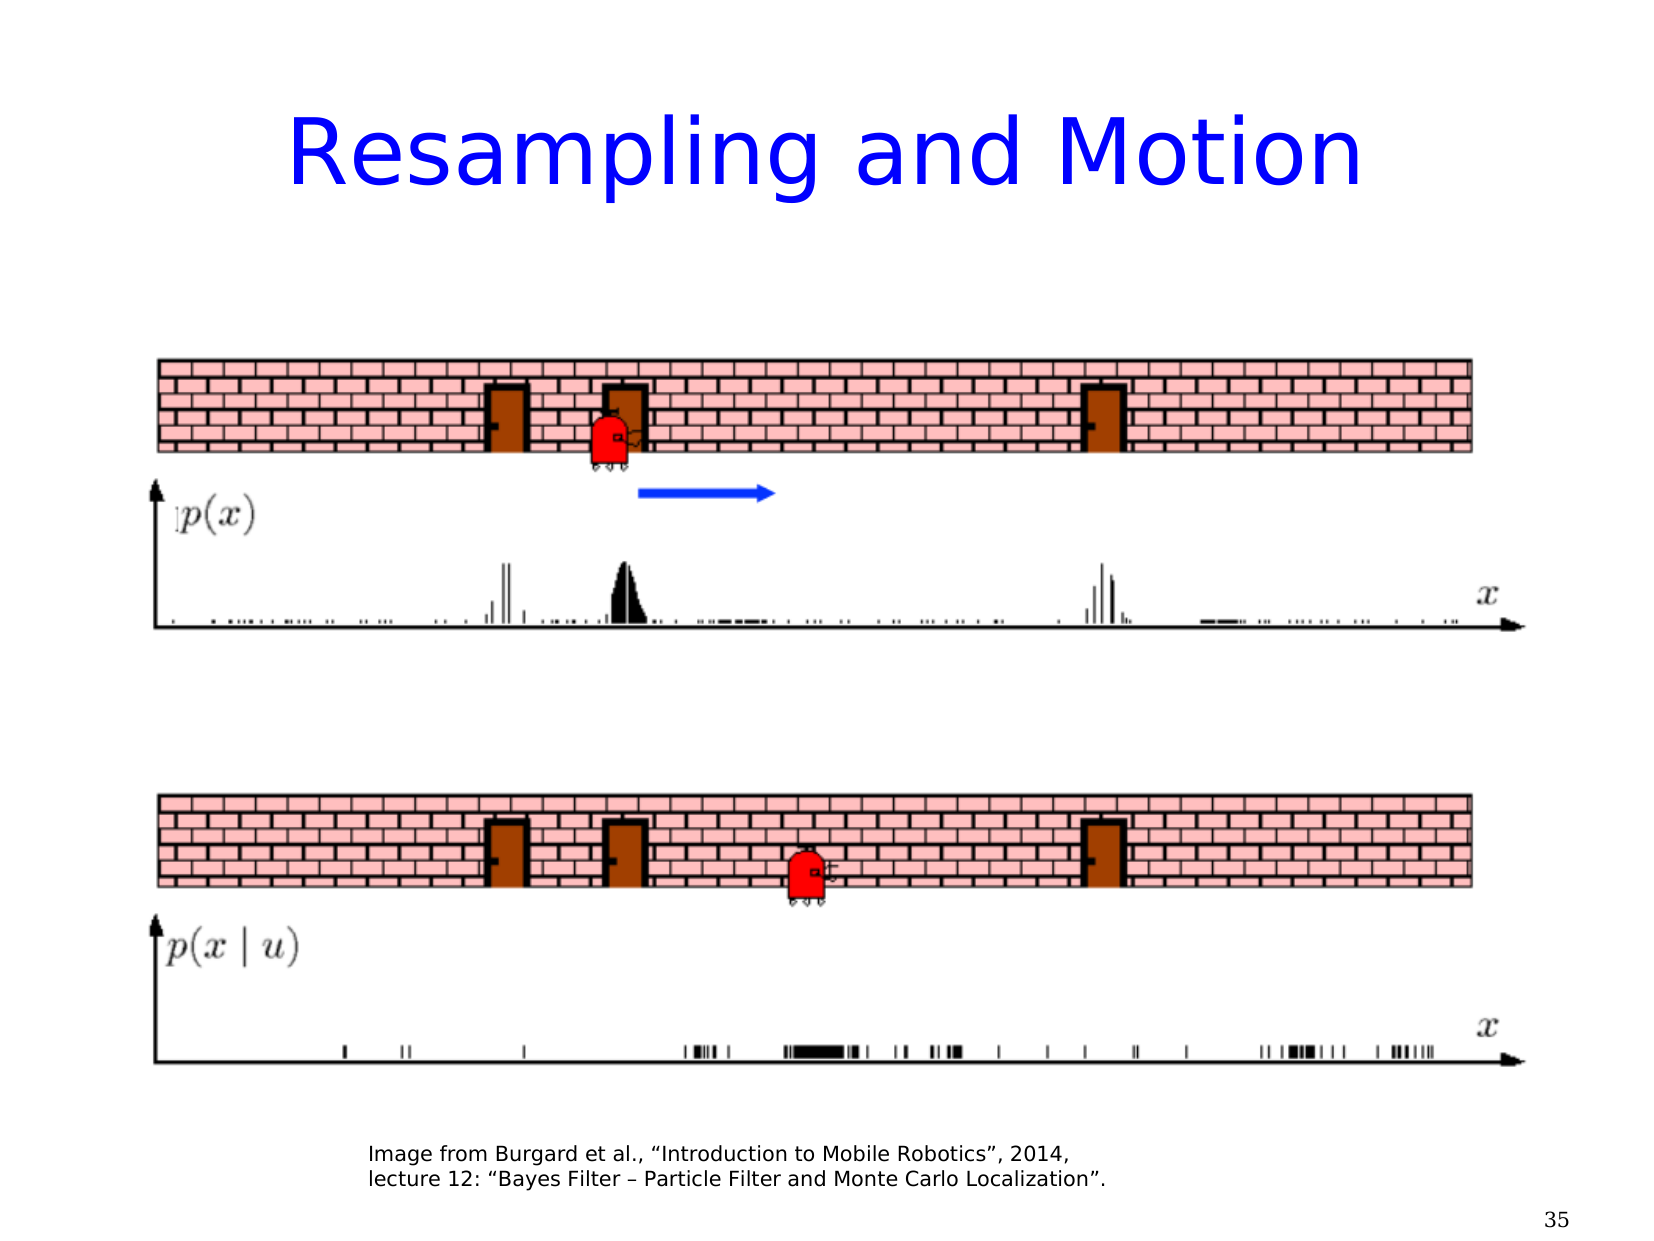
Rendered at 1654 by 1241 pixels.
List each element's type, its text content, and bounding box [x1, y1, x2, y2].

text_box Image from Burgard et al., “Introduction to Mobile Robotics”, 2014, lecture 12: “Bayes Filter – Particle Filter and Monte Carlo Localization”. [353, 1135, 1127, 1224]
title Resampling and Motion [82, 49, 1571, 257]
picture [80, 344, 1567, 1117]
